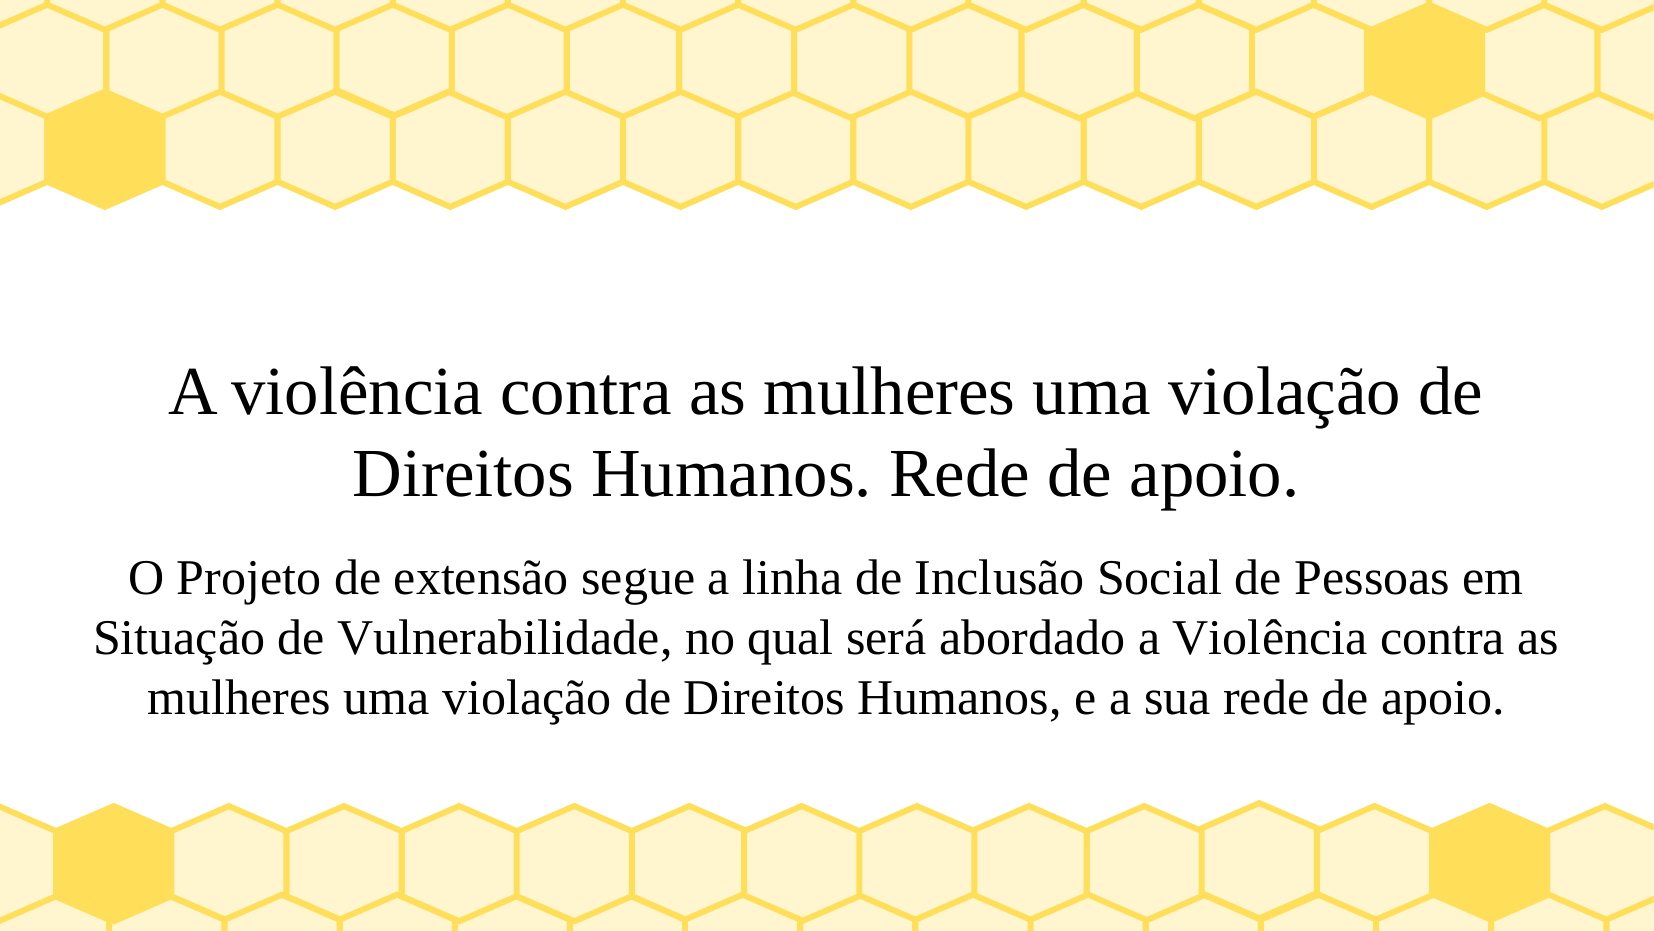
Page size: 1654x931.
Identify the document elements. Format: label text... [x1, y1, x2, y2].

subtitle O Projeto de extensão segue a linha de Inclusão Social de Pessoas em Situação de Vulnerabilidade, no qual será abordado a Violência contra as mulheres uma violação de Direitos Humanos, e a sua rede de apoio. [88, 551, 1565, 718]
title A violência contra as mulheres uma violação de Direitos Humanos. Rede de apoio. [88, 324, 1565, 532]
